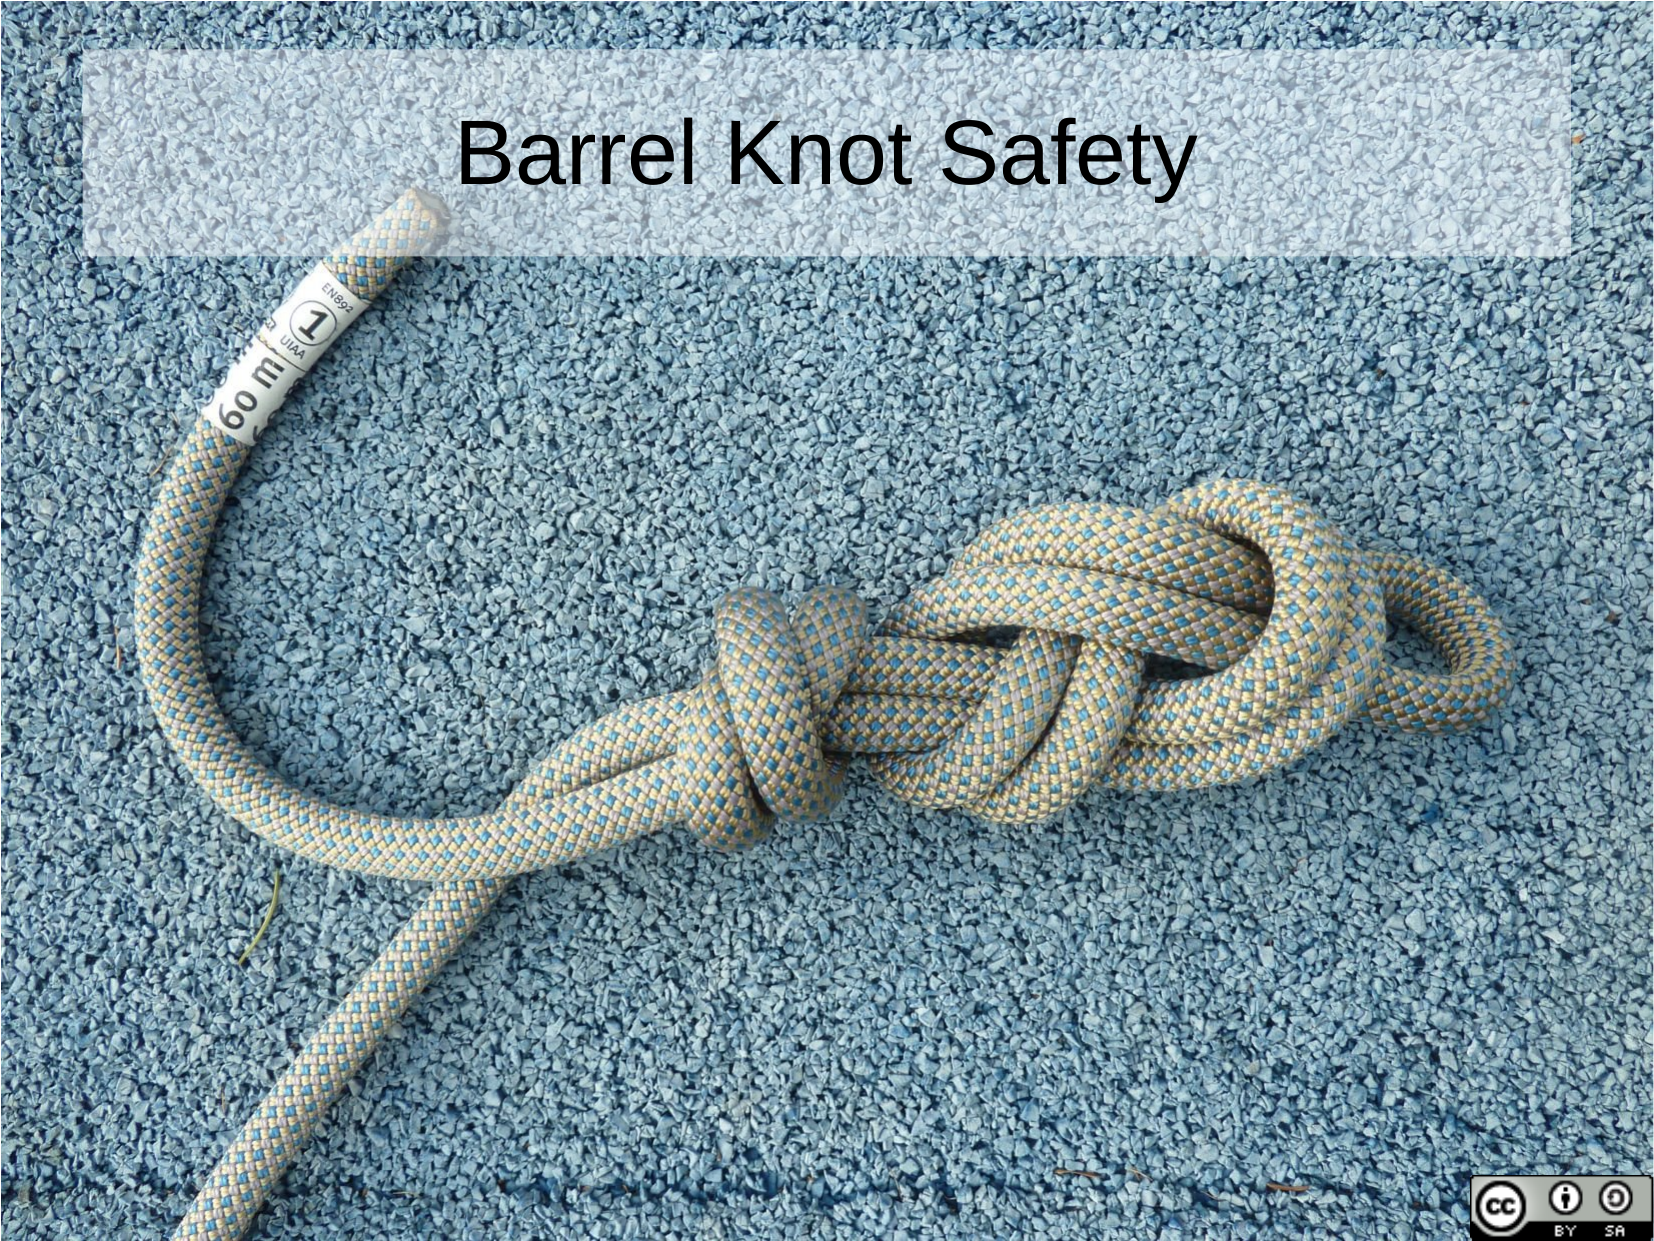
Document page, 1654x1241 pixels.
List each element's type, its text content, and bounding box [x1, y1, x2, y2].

title Barrel Knot Safety [82, 49, 1571, 257]
picture [1, 1, 1654, 1241]
